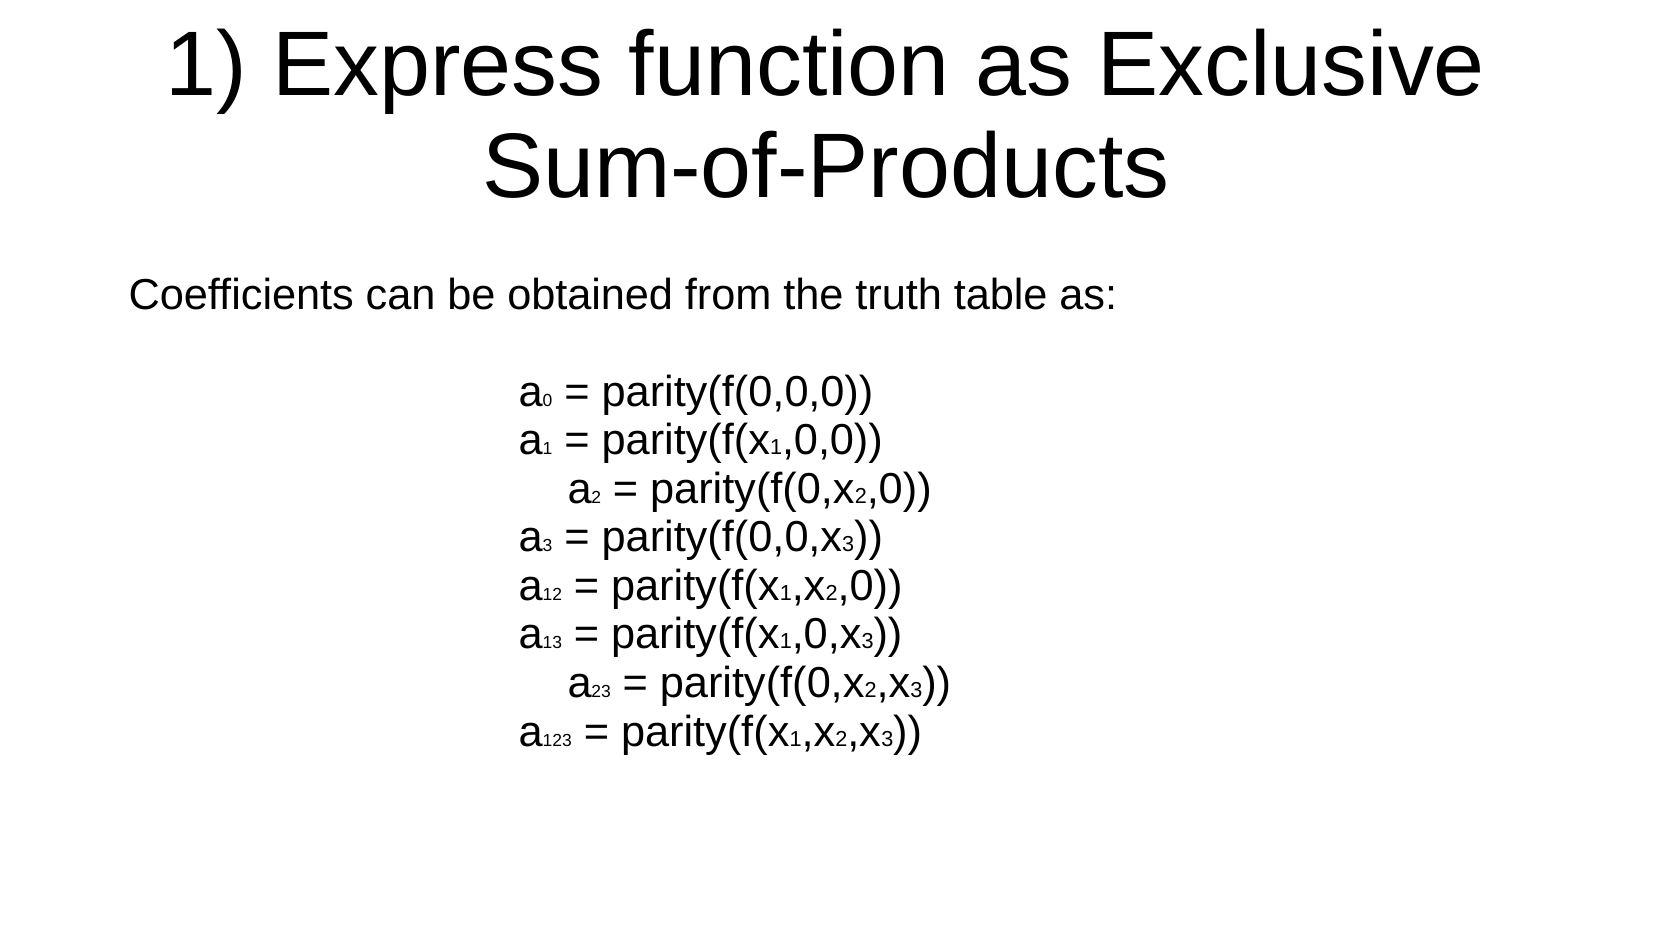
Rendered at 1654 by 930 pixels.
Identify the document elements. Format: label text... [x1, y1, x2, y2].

title 1) Express function as Exclusive Sum-of-Products [82, 28, 1571, 201]
list Coefficients can be obtained from the truth table as: a0 = parity(f(0,0,0)) a1 = parity(f(x1,0,0)) a2 = parity(f(0,x2,0)) a3 = parity(f(0,0,x3)) a12 = parity(f(x1,x2,0)) a13 = parity(f(x1,0,x3)) a23 = parity(f(0,x2,x3)) a123 = parity(f(x1,x2,x3)) [82, 269, 1571, 758]
